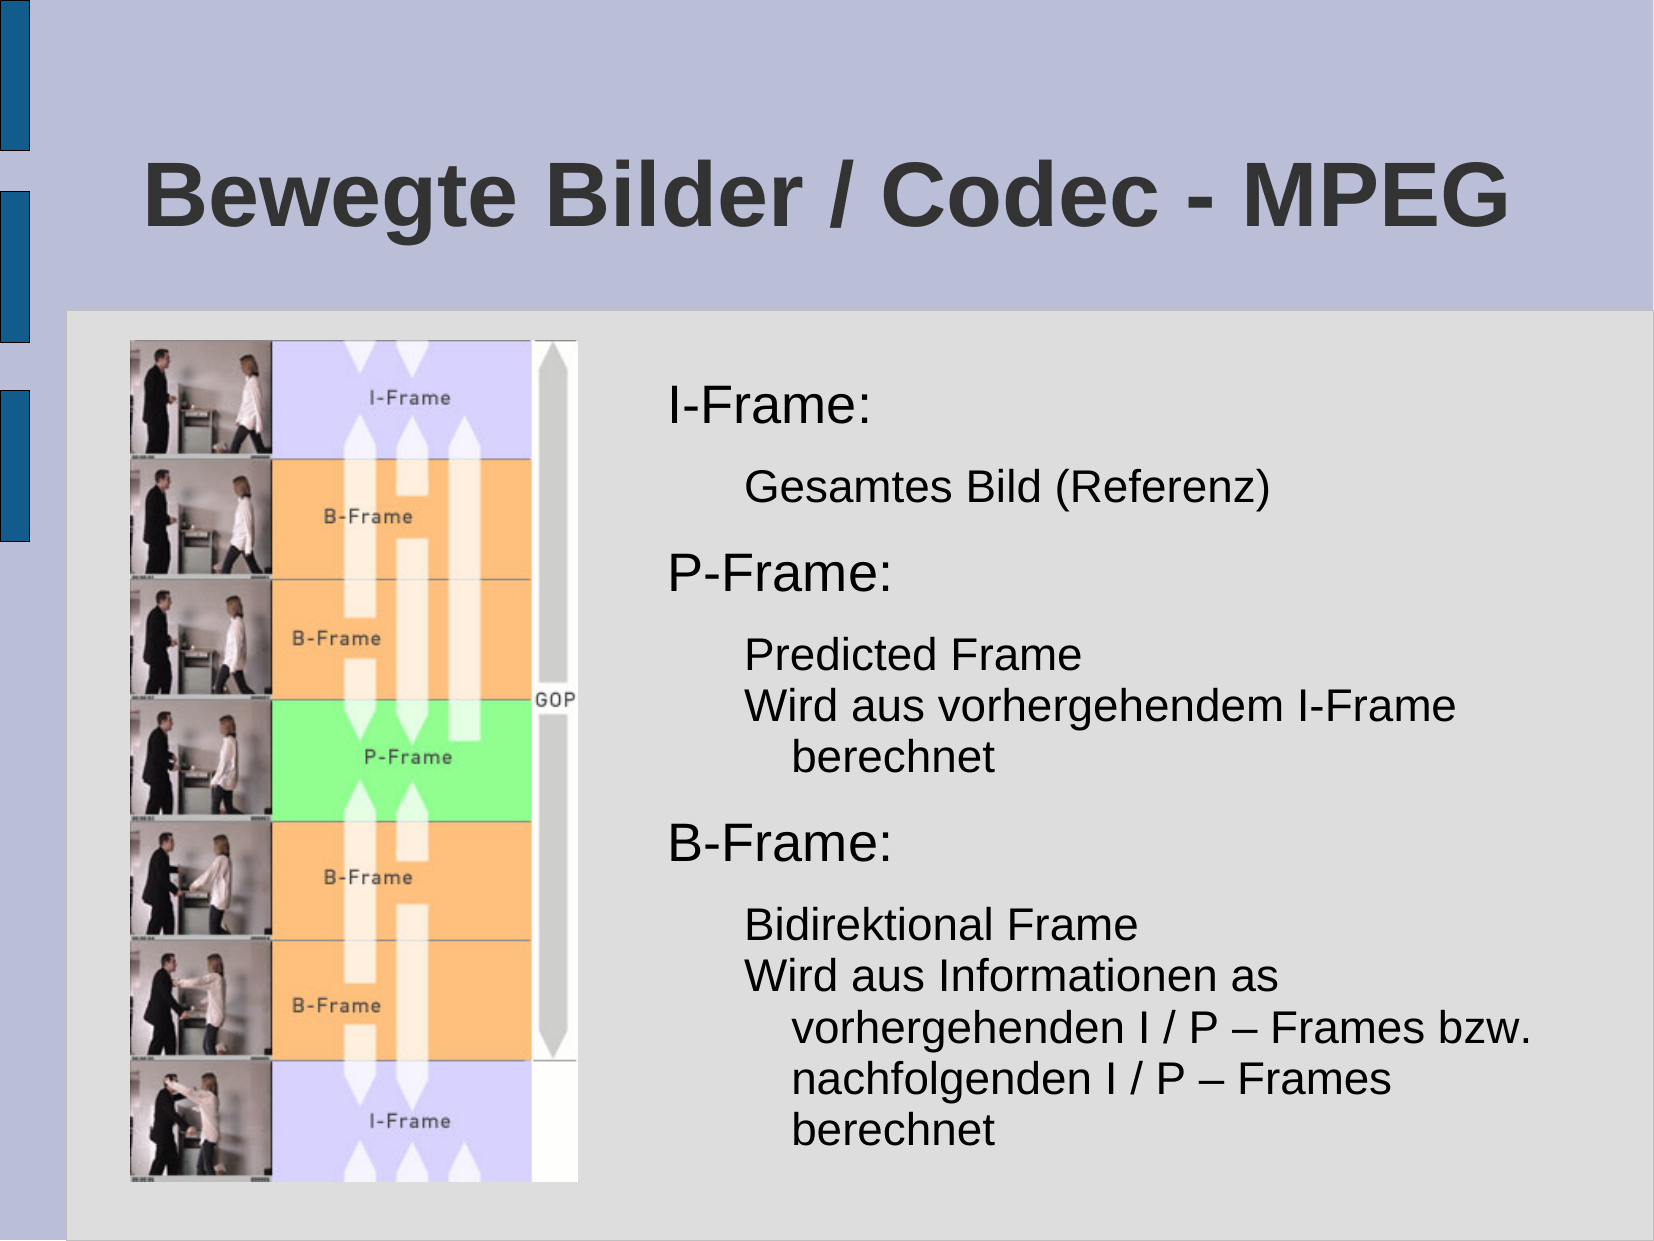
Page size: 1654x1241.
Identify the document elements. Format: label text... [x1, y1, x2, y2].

list I-Frame: Gesamtes Bild (Referenz) P-Frame: Predicted Frame Wird aus vorhergehendem I-Frame berechnet B-Frame: Bidirektional Frame Wird aus Informationen as vorhergehenden I / P – Frames bzw. nachfolgenden I / P – Frames berechnet [649, 344, 1535, 1157]
title Bewegte Bilder / Codec - MPEG [121, 87, 1534, 302]
picture [130, 340, 578, 1182]
